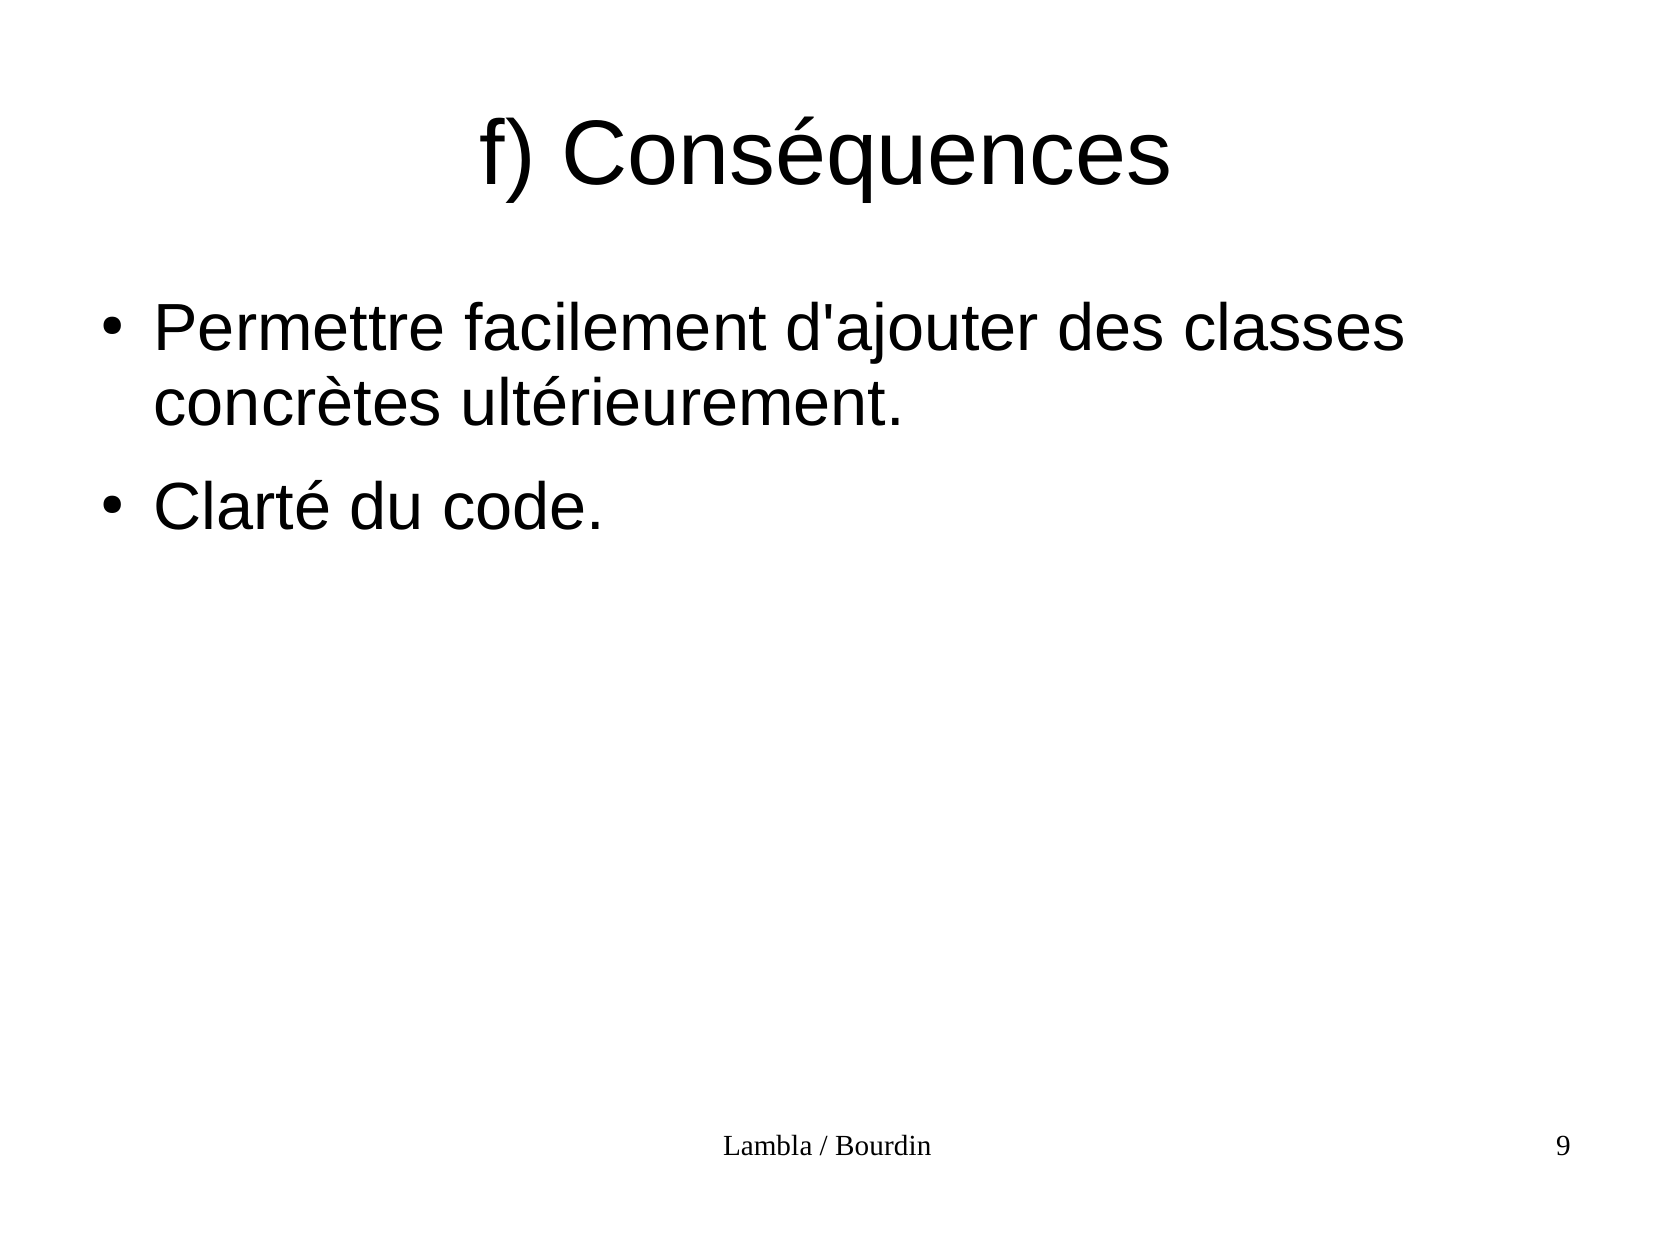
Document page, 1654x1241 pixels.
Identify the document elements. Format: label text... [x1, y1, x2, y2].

list Permettre facilement d'ajouter des classes concrètes ultérieurement. Clarté du code. [82, 290, 1571, 1109]
title f) Conséquences [82, 49, 1571, 257]
